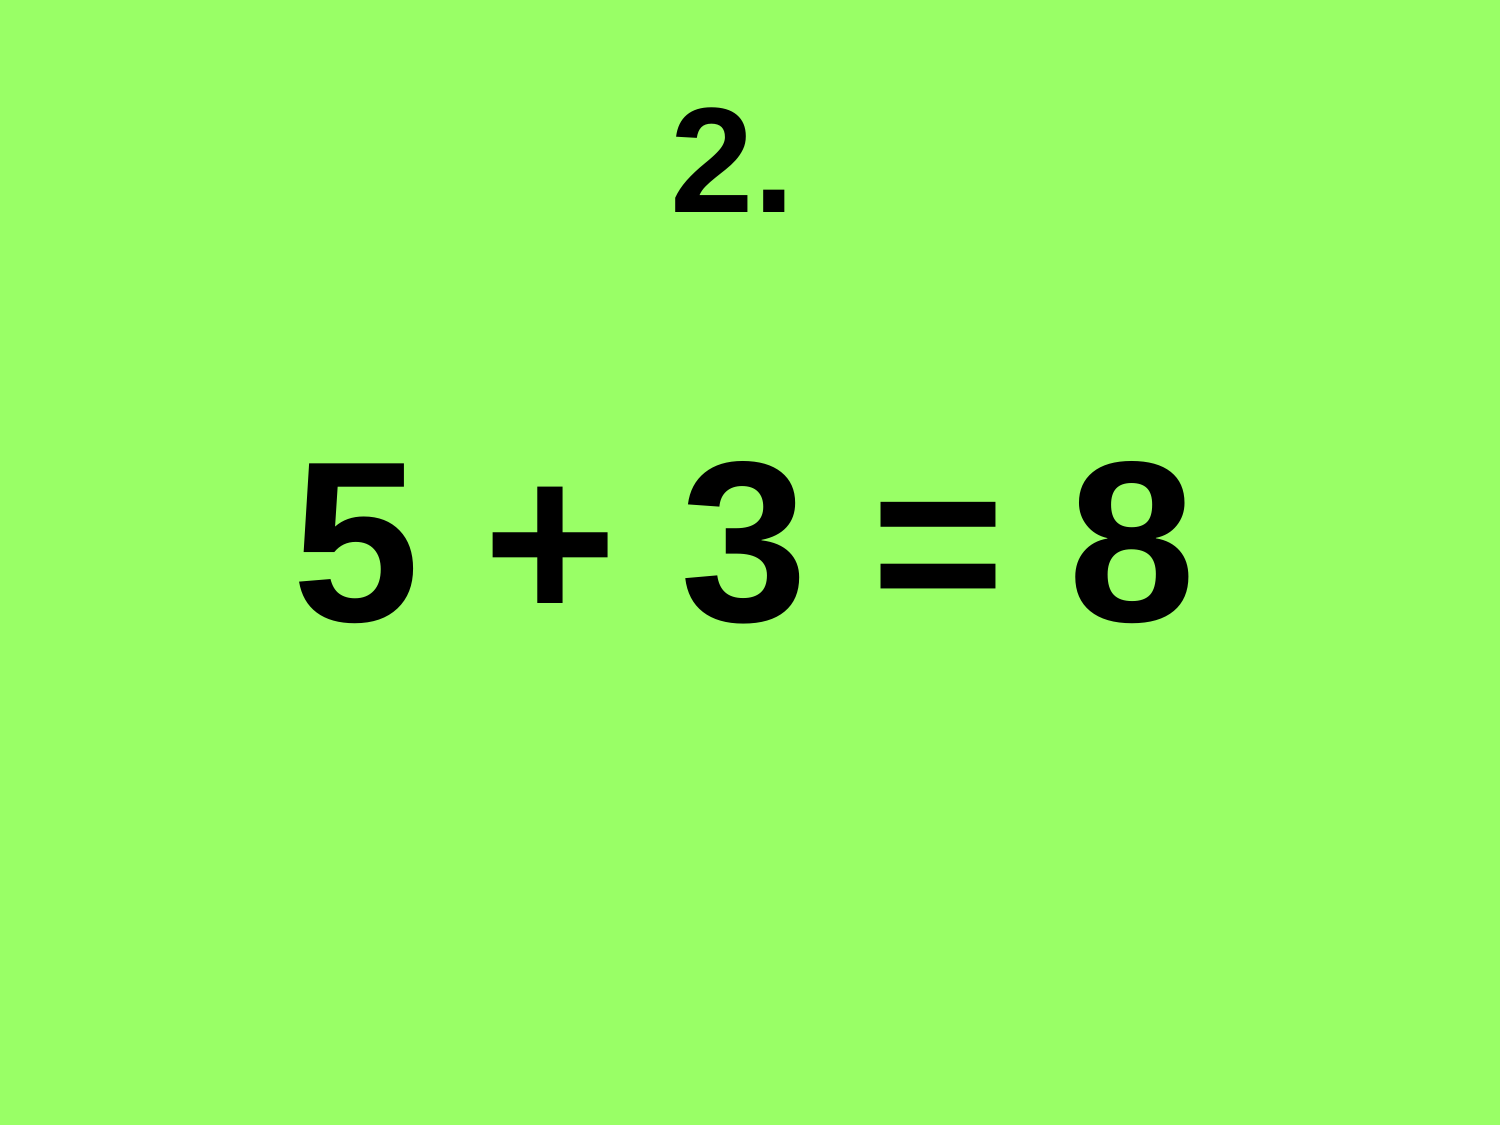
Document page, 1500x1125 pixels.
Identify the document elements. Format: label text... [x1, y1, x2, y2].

text_box 2. [655, 54, 880, 251]
title 5 + 3 = 8 [0, 384, 1376, 675]
